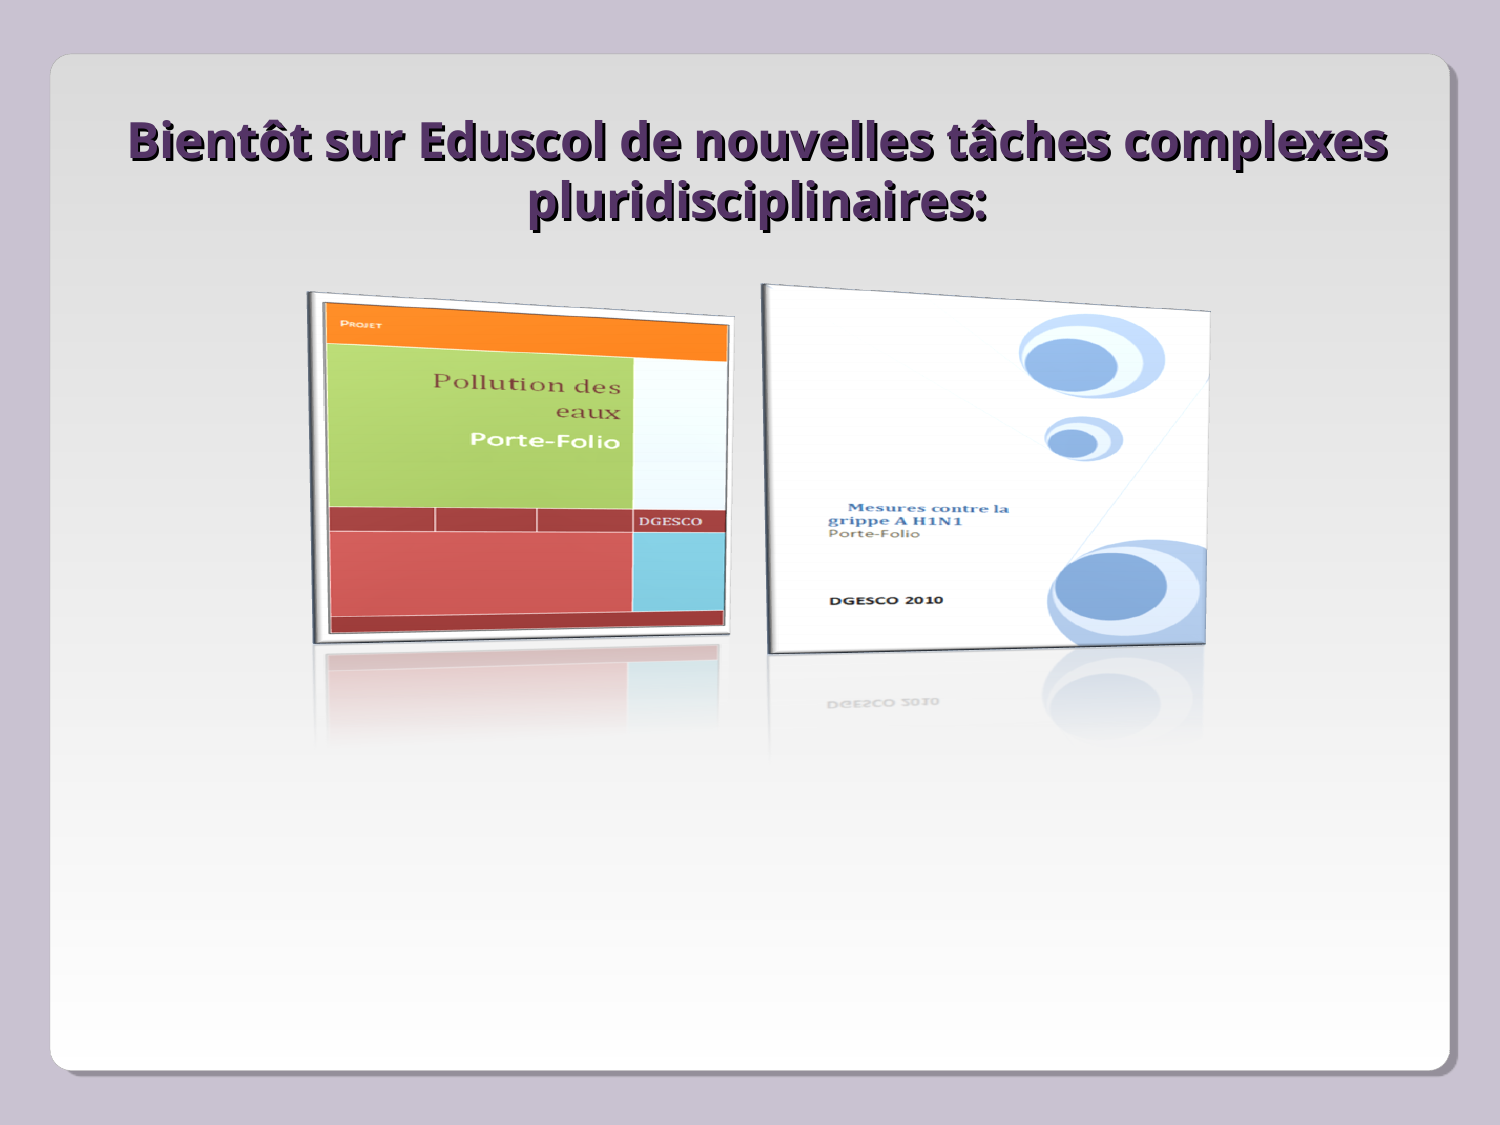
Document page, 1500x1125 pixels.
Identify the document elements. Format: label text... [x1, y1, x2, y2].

picture [304, 289, 742, 980]
title Bientôt sur Eduscol de nouvelles tâches complexes pluridisciplinaires: [82, 70, 1433, 237]
picture [758, 281, 1218, 1007]
